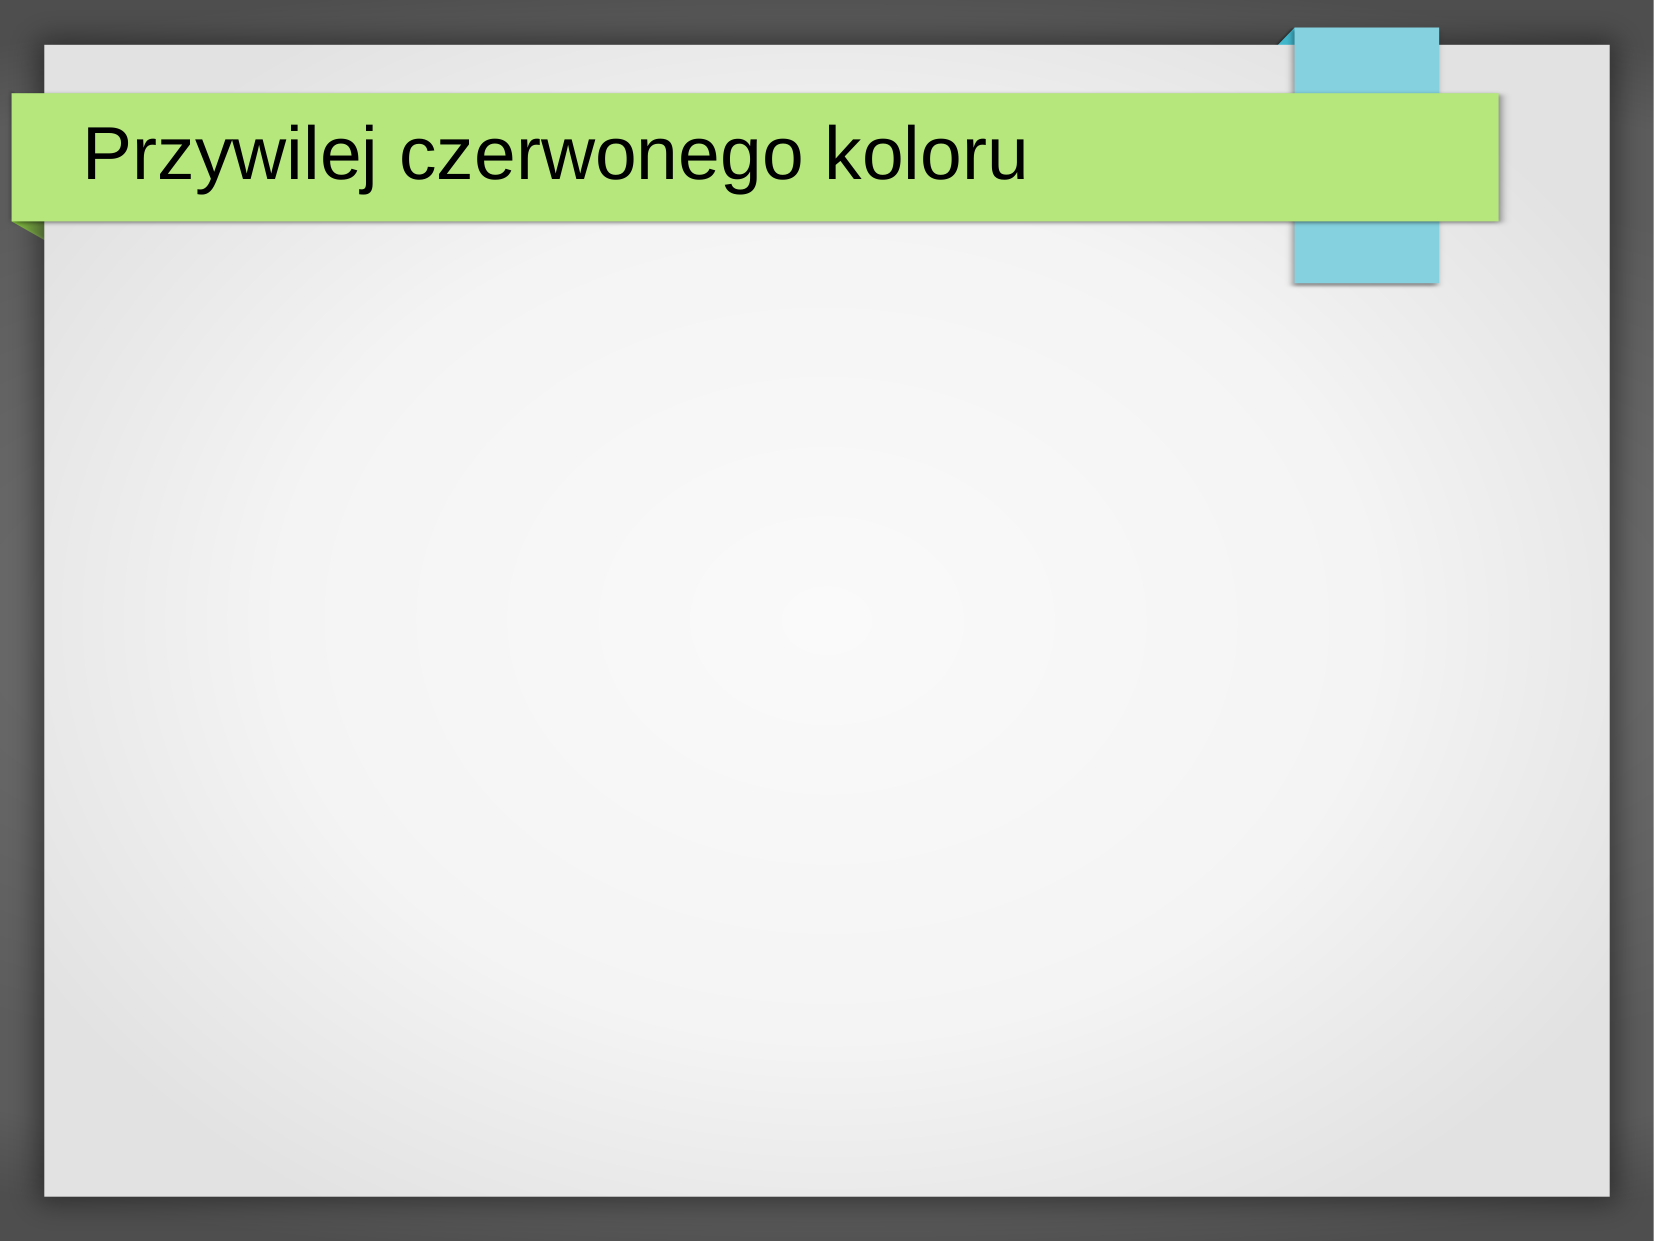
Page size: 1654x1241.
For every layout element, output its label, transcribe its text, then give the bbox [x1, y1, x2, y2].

picture [0, 0, 1654, 1241]
title Przywilej czerwonego koloru [82, 94, 1264, 213]
